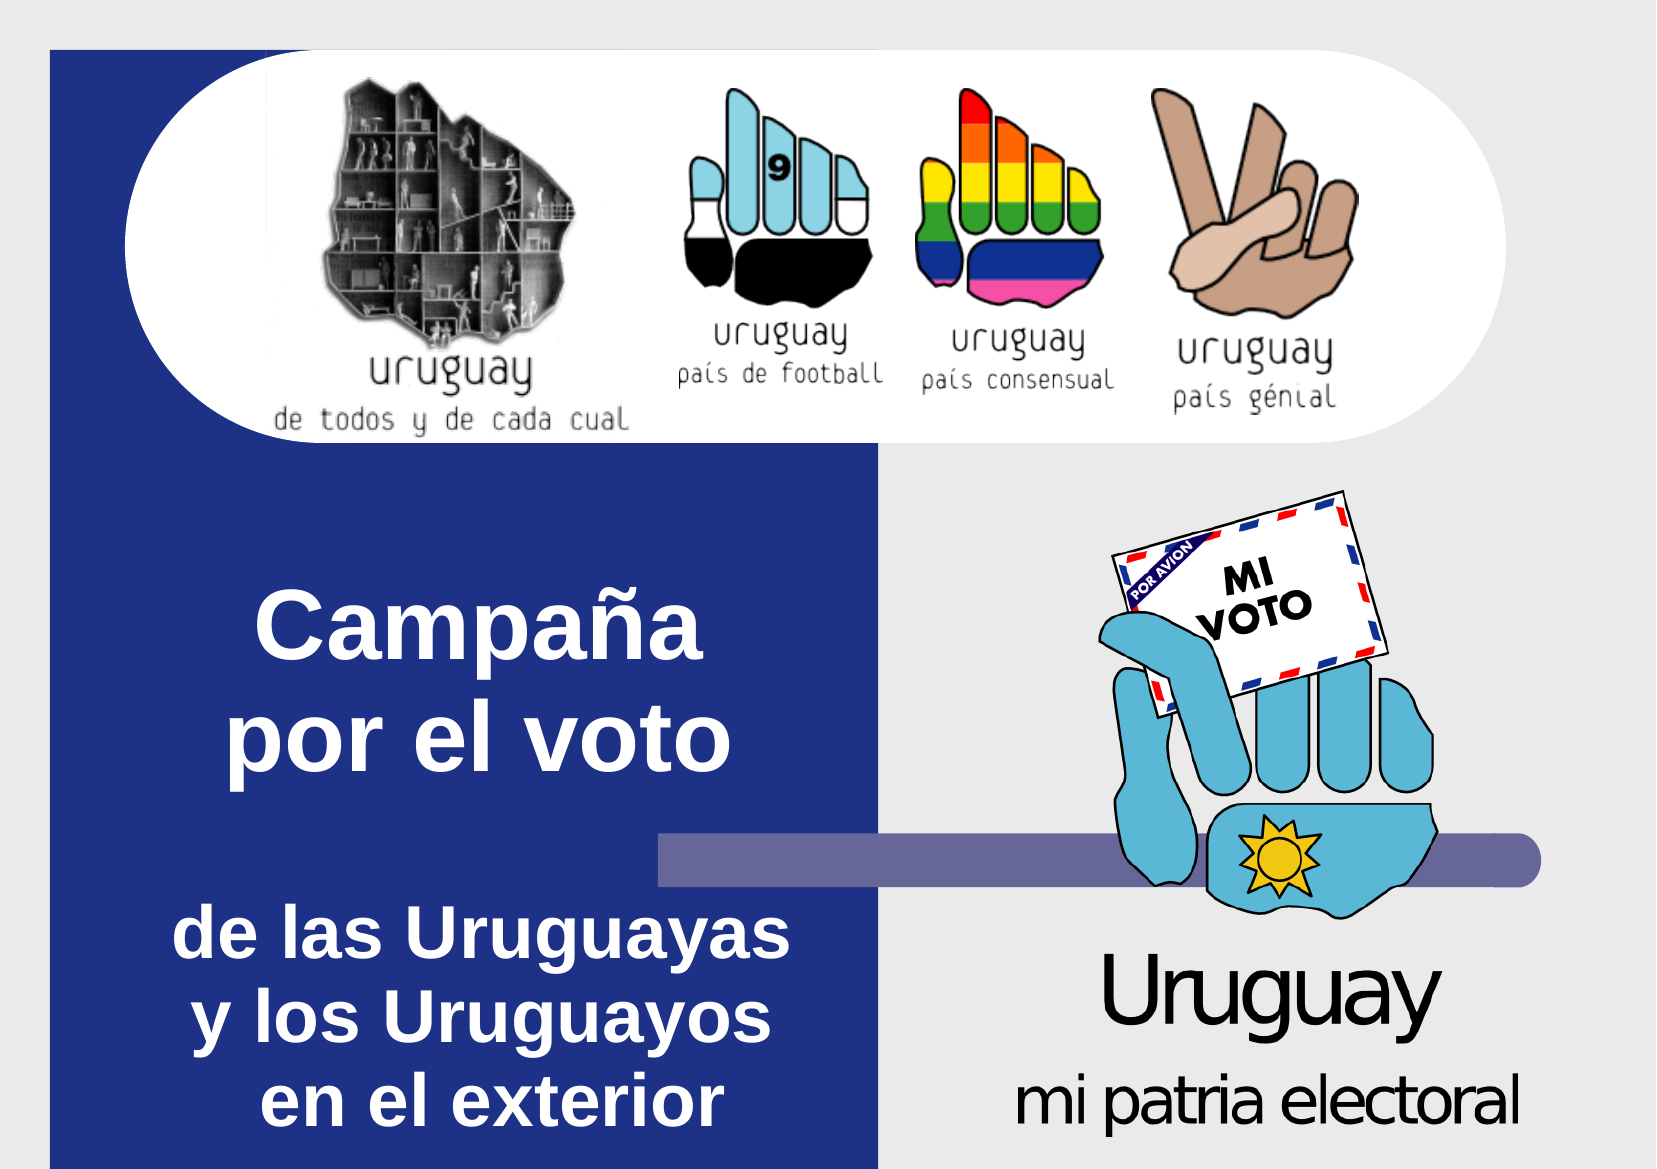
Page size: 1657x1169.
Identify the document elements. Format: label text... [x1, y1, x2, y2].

picture [1151, 88, 1359, 416]
picture [265, 47, 629, 443]
picture [1018, 490, 1518, 1138]
picture [915, 88, 1114, 395]
subtitle Campaña por el voto [64, 490, 840, 801]
picture [679, 88, 883, 389]
text_box de las Uruguayas y los Uruguayos en el exterior [53, 882, 851, 1152]
